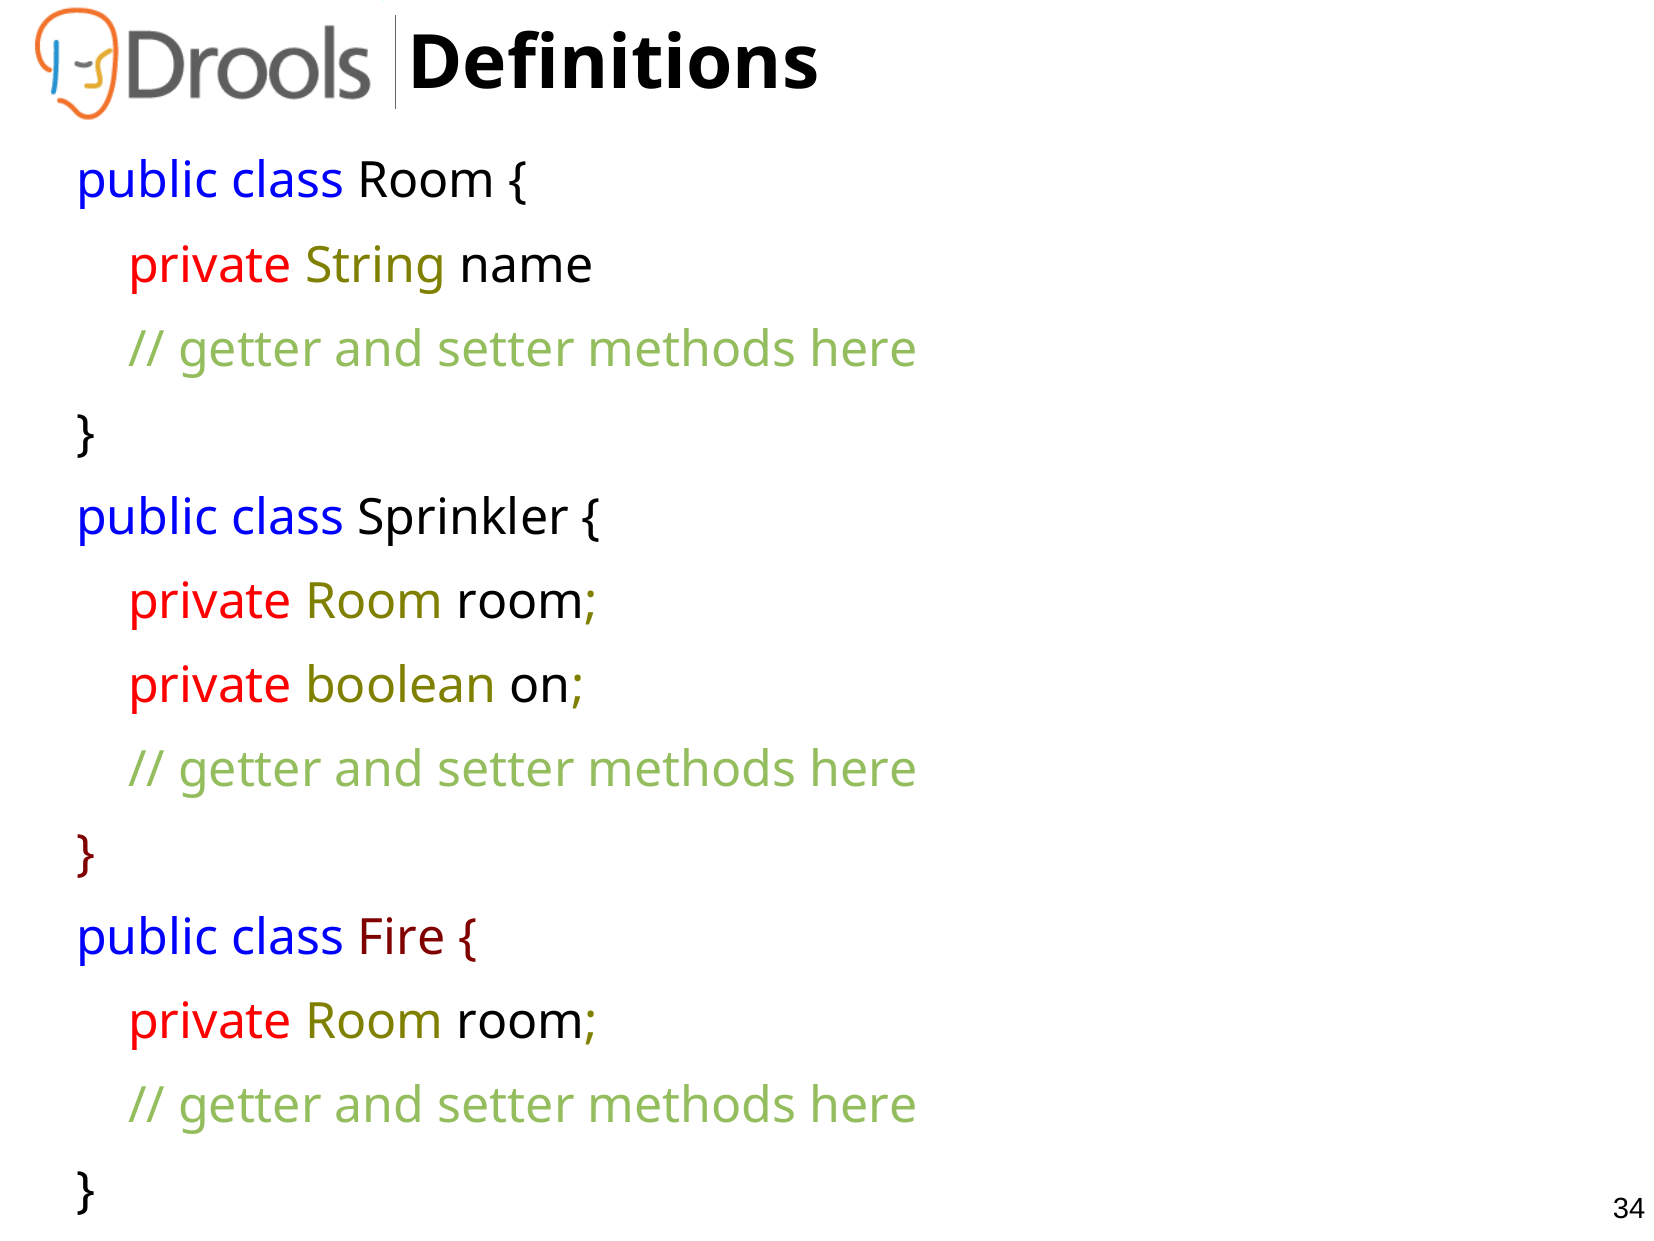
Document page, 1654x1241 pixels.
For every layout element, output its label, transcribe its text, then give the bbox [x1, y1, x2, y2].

list public class Room { private String name // getter and setter methods here } public class Sprinkler { private Room room; private boolean on; // getter and setter methods here } public class Fire { private Room room; // getter and setter methods here } public class Alarm { } [76, 144, 1584, 1241]
title Definitions [407, 6, 1618, 113]
picture [29, 0, 384, 126]
